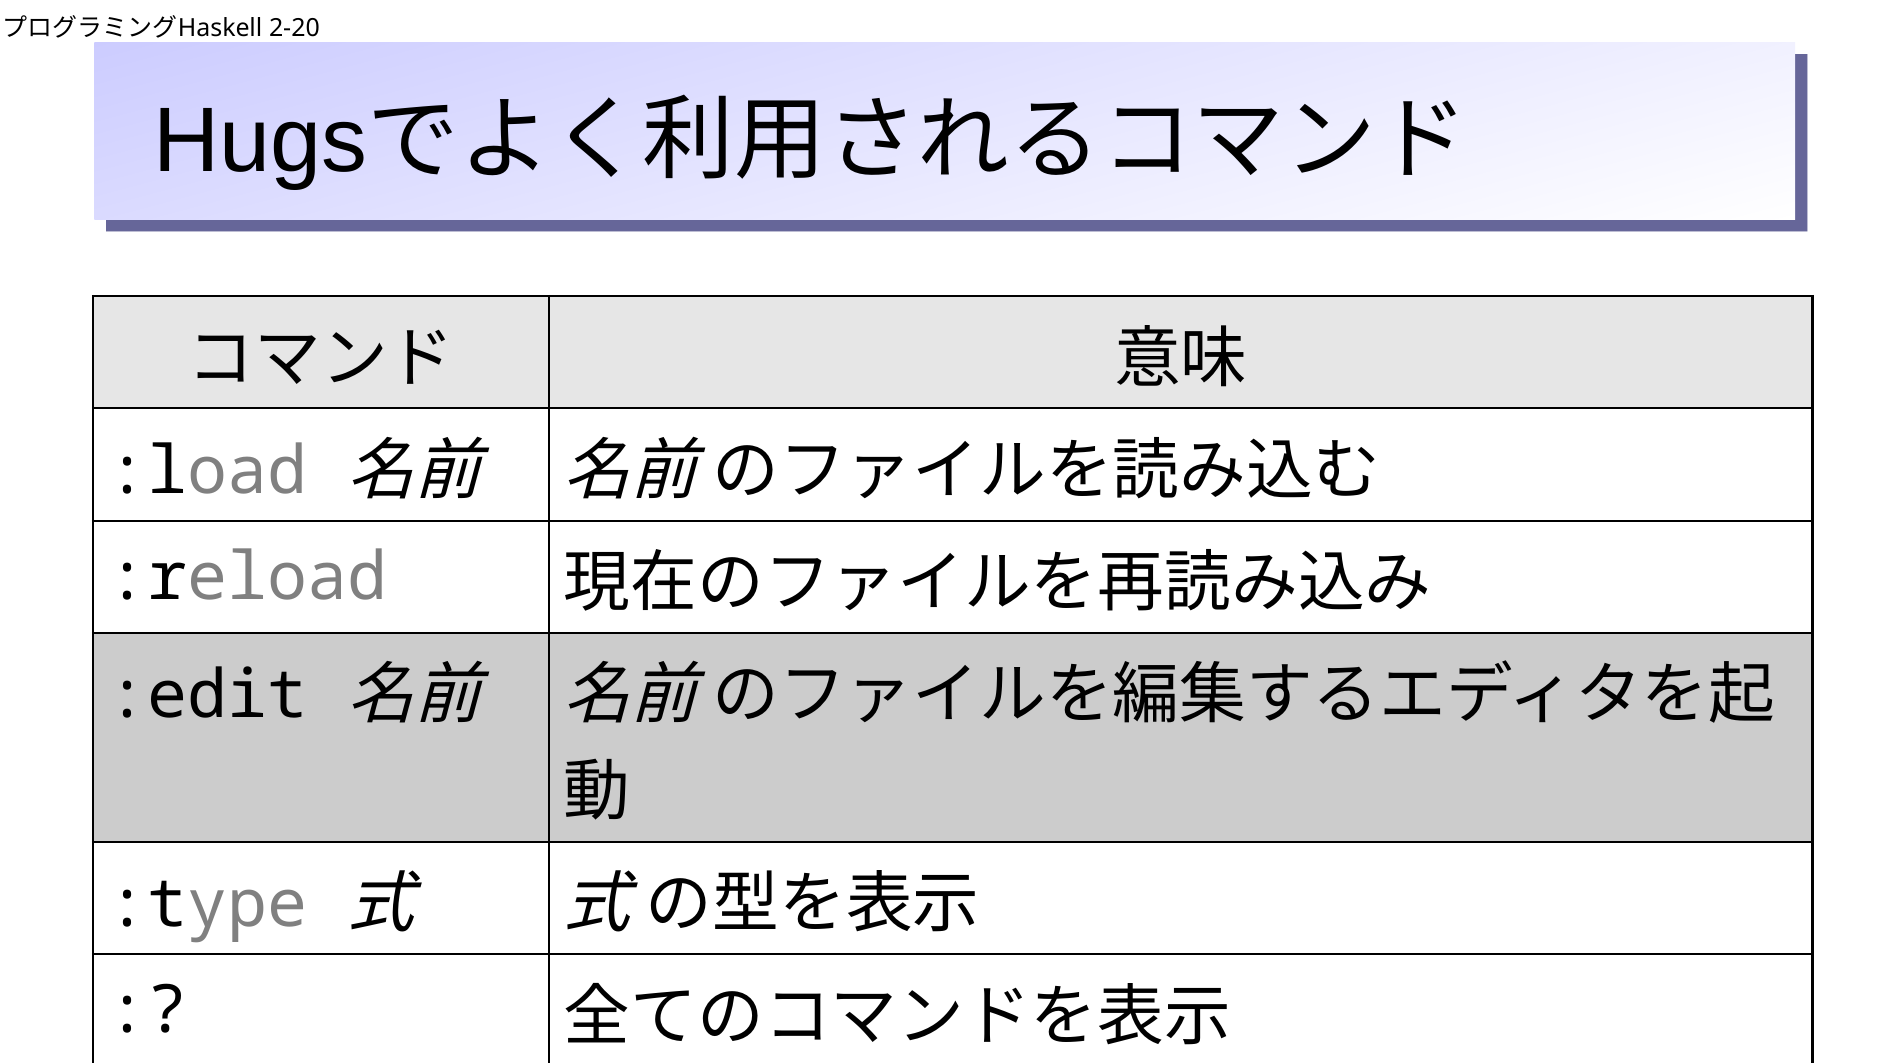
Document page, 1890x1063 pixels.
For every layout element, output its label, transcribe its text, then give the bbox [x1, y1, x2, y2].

table_cell :load 名前 [94, 409, 548, 520]
table_cell 名前 のファイルを読み込む [550, 409, 1811, 520]
table_header コマンド [94, 297, 548, 407]
table_cell :edit 名前 [94, 634, 548, 841]
table_cell :? [94, 955, 548, 1063]
table_header 意味 [550, 297, 1811, 407]
title Hugsでよく利用されるコマンド [94, 42, 1796, 220]
table_cell 全てのコマンドを表示 [550, 955, 1811, 1063]
table_cell :reload [94, 522, 548, 632]
table_cell 名前 のファイルを編集するエディタを起動 [550, 634, 1811, 841]
table_cell 式 の型を表示 [550, 843, 1811, 953]
table_cell 現在のファイルを再読み込み [550, 522, 1811, 632]
table_cell :type 式 [94, 843, 548, 953]
